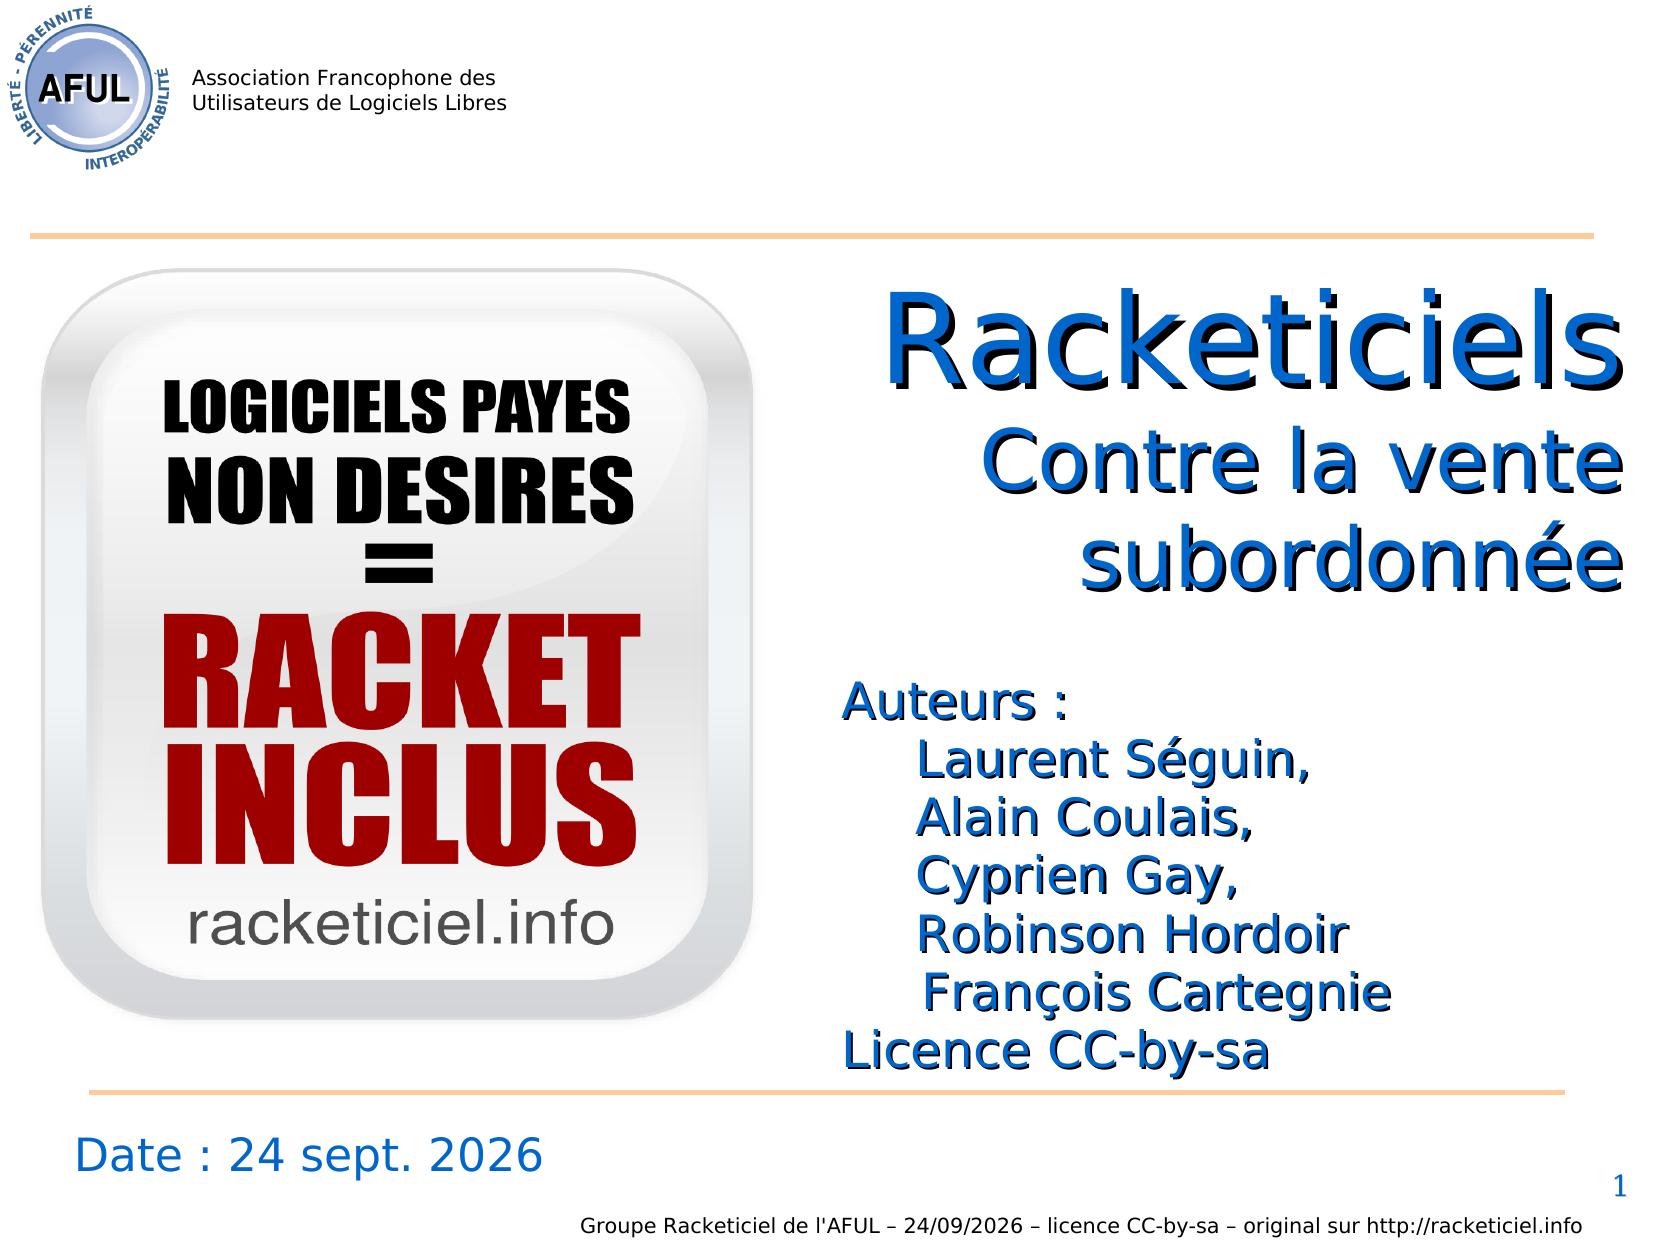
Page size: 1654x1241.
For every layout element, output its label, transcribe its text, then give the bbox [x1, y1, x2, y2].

text_box Auteurs : Laurent Séguin, Alain Coulais, Cyprien Gay, Robinson Hordoir François Cartegnie Licence CC-by-sa [826, 664, 1595, 1087]
picture [0, 0, 178, 178]
picture [30, 265, 768, 1039]
text_box Date : 7 juil. 2009 [59, 1122, 945, 1191]
title Racketiciels Contre la vente subordonnée [768, 267, 1625, 607]
